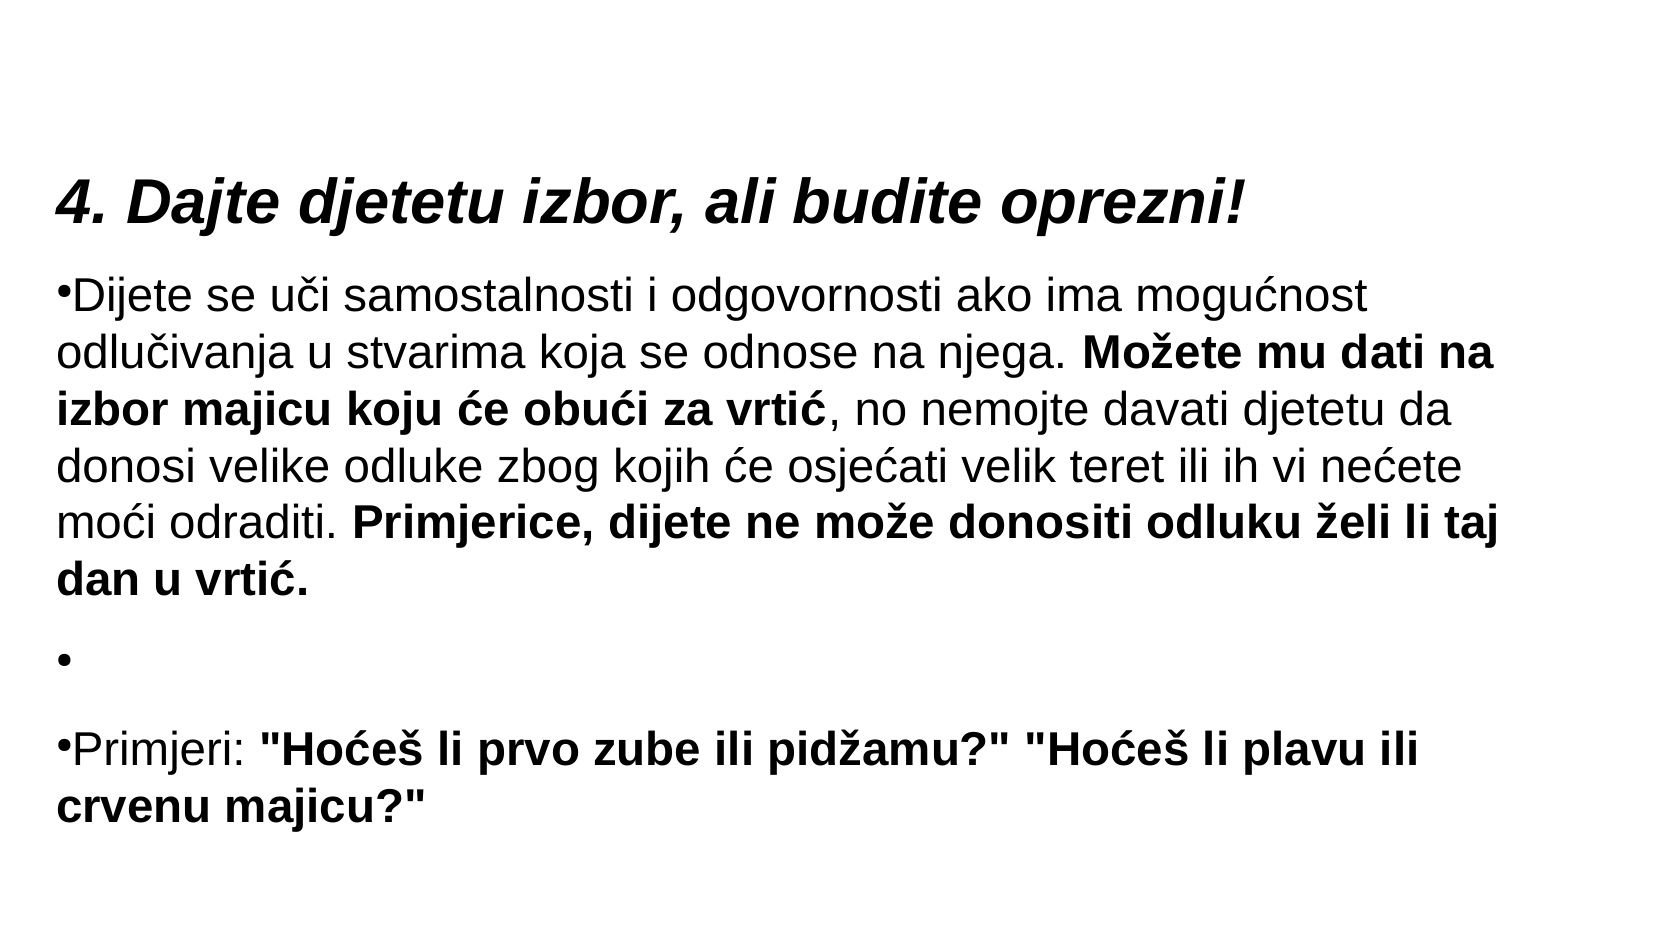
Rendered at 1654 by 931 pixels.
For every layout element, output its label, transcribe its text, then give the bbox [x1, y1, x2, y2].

list 4. Dajte djetetu izbor, ali budite oprezni! Dijete se uči samostalnosti i odgovornosti ako ima mogućnost odlučivanja u stvarima koja se odnose na njega. Možete mu dati na izbor majicu koju će obući za vrtić, no nemojte davati djetetu da donosi velike odluke zbog kojih će osjećati velik teret ili ih vi nećete moći odraditi. Primjerice, dijete ne može donositi odluku želi li taj dan u vrtić. Primjeri: "Hoćeš li prvo zube ili pidžamu?" "Hoćeš li plavu ili crvenu majicu?" [56, 159, 1569, 837]
